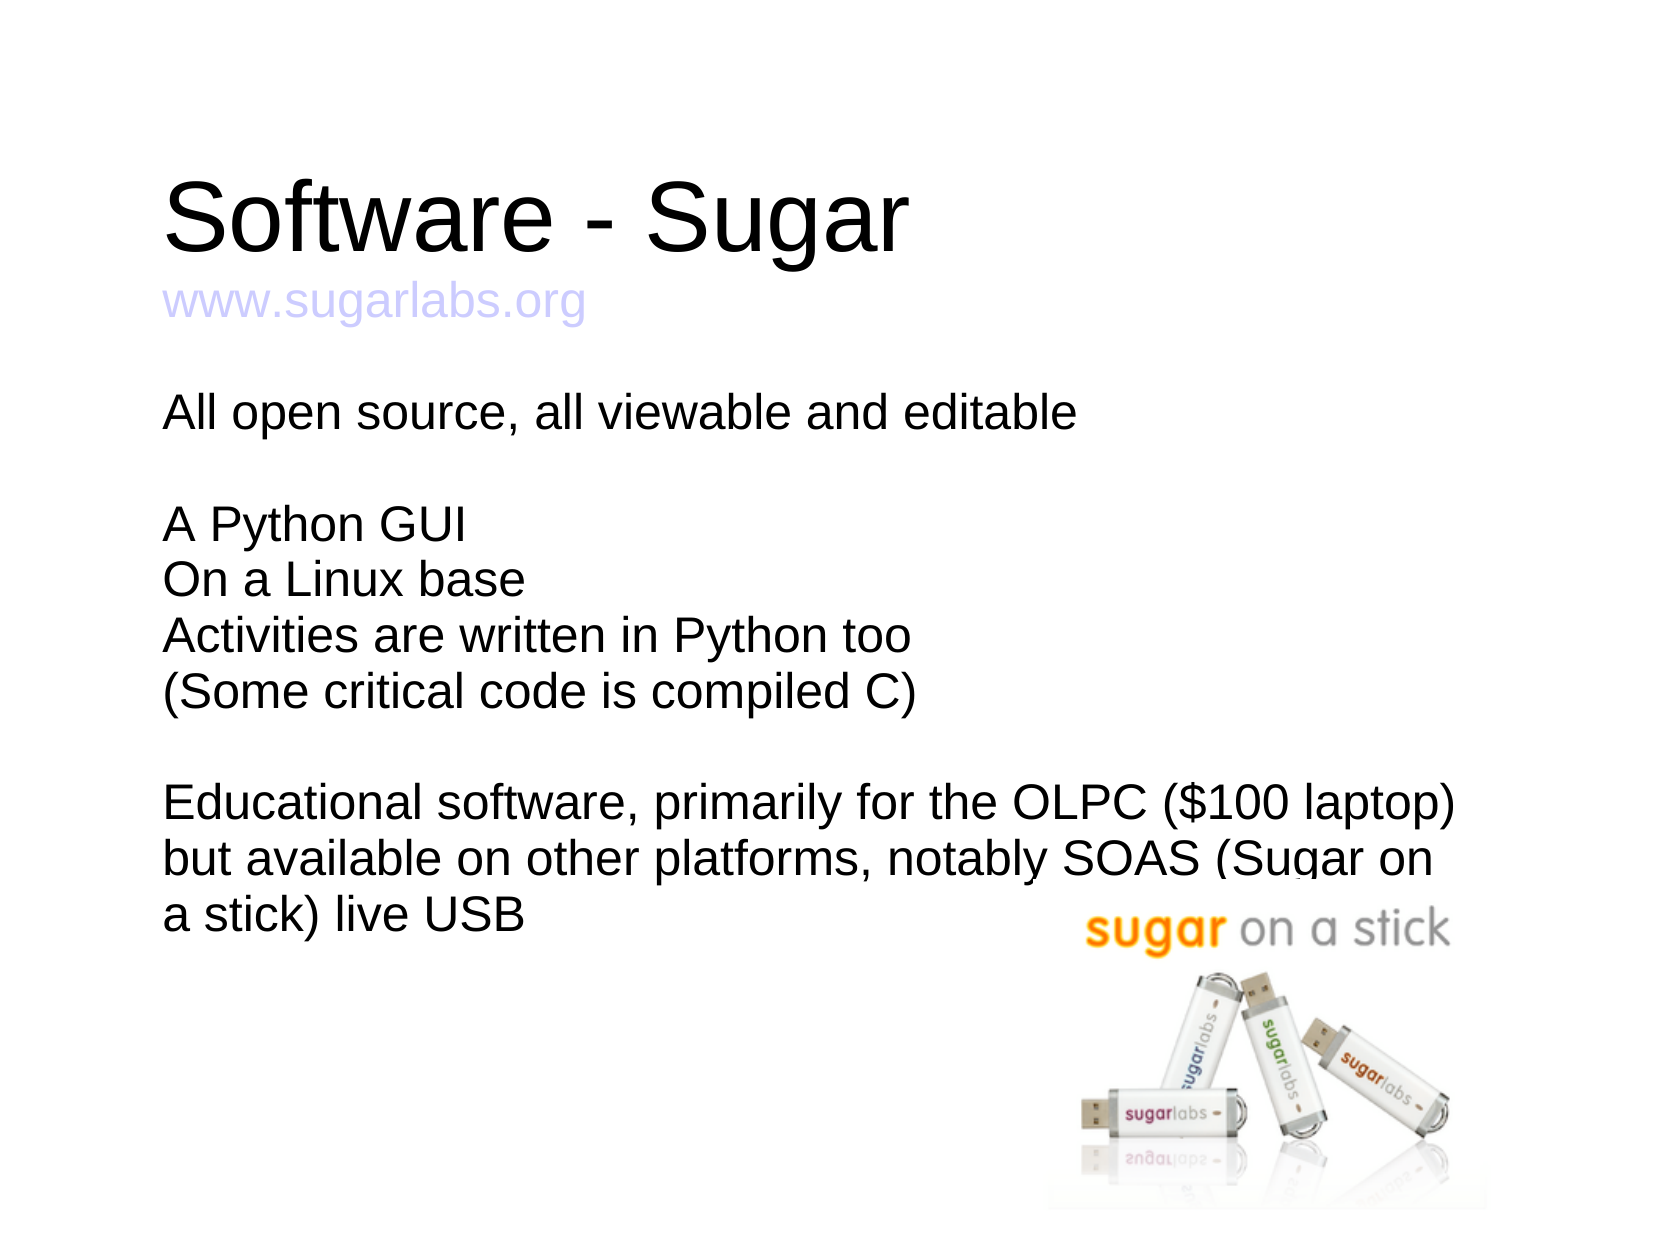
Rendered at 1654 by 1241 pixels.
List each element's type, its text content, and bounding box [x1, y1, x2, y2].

text_box Software - Sugar www.sugarlabs.org All open source, all viewable and editable A Python GUI On a Linux base Activities are written in Python too (Some critical code is compiled C) Educational software, primarily for the OLPC ($100 laptop) but available on other platforms, notably SOAS (Sugar on a stick) live USB [147, 147, 1477, 1055]
picture [1033, 879, 1503, 1211]
